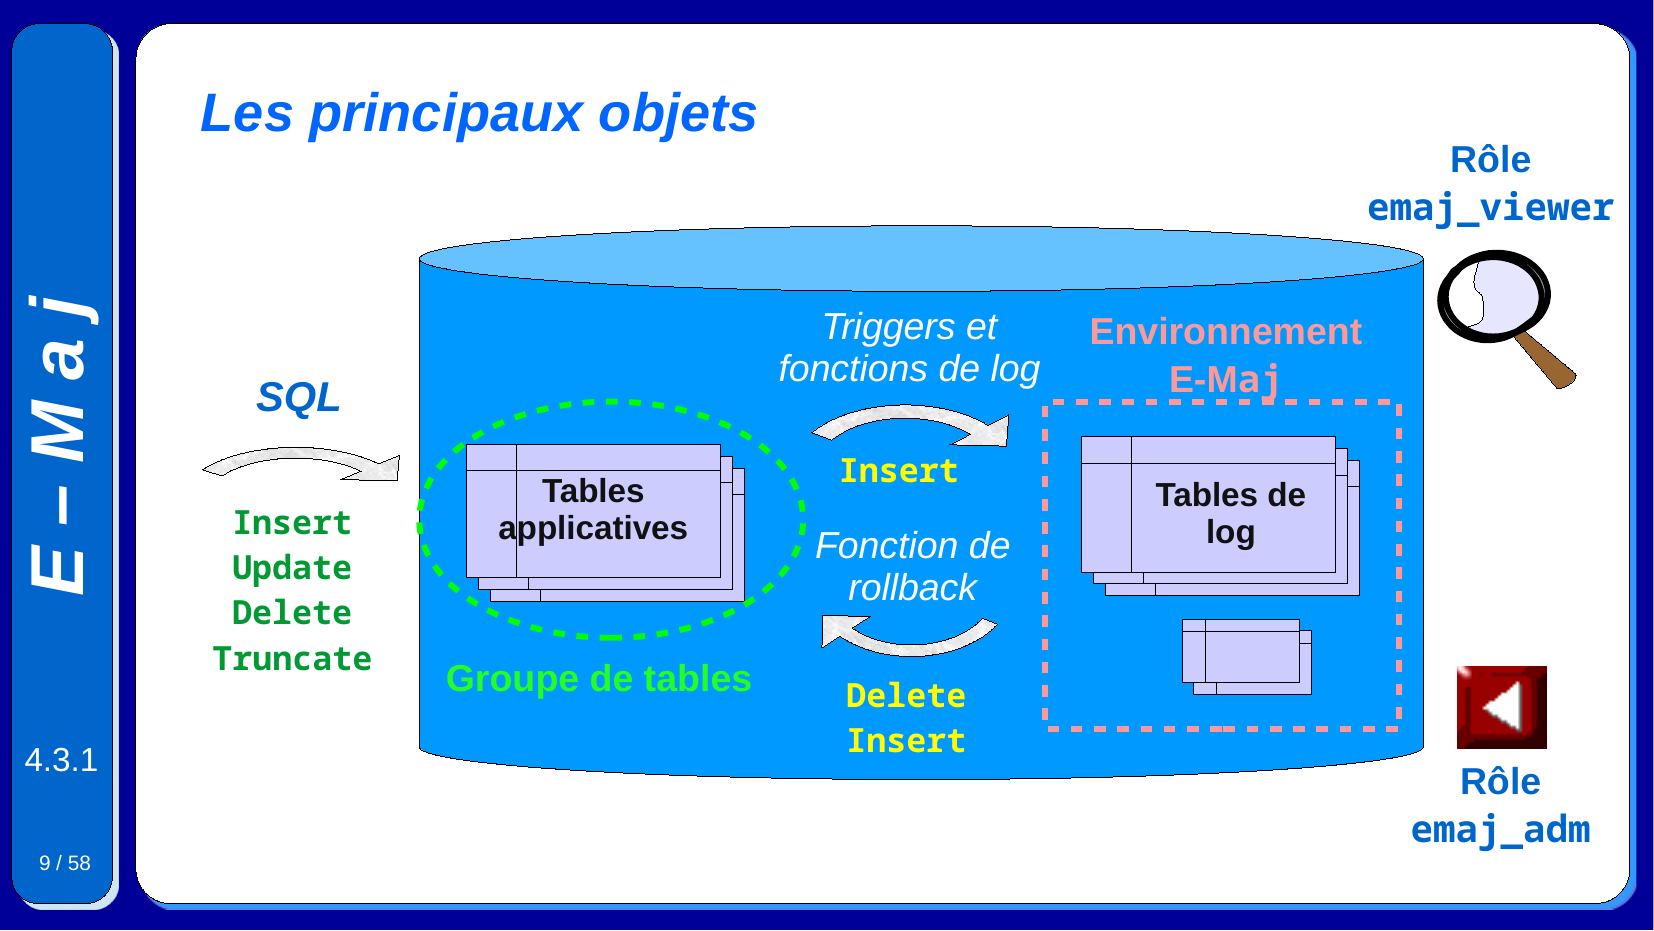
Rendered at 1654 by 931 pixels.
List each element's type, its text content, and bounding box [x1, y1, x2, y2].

text_box Delete Insert [802, 664, 1010, 759]
text_box SQL [194, 366, 404, 428]
text_box [1440, 252, 1577, 389]
picture [1457, 666, 1547, 749]
text_box Rôle emaj_adm [1395, 752, 1609, 855]
text_box [419, 260, 1424, 780]
text_box Tables applicatives [448, 465, 739, 557]
text_box Triggers et fonctions de log [761, 298, 1058, 398]
text_box Tables de log [1138, 468, 1323, 561]
text_box Environnement E-Maj [1074, 303, 1378, 404]
text_box Rôle emaj_viewer [1352, 131, 1630, 233]
text_box Fonction de rollback [755, 516, 1070, 616]
text_box Insert [817, 439, 981, 494]
text_box Groupe de tables [431, 649, 768, 707]
title Les principaux objets [200, 34, 1575, 191]
text_box Insert Update Delete Truncate [183, 491, 402, 661]
text_box [202, 447, 400, 481]
